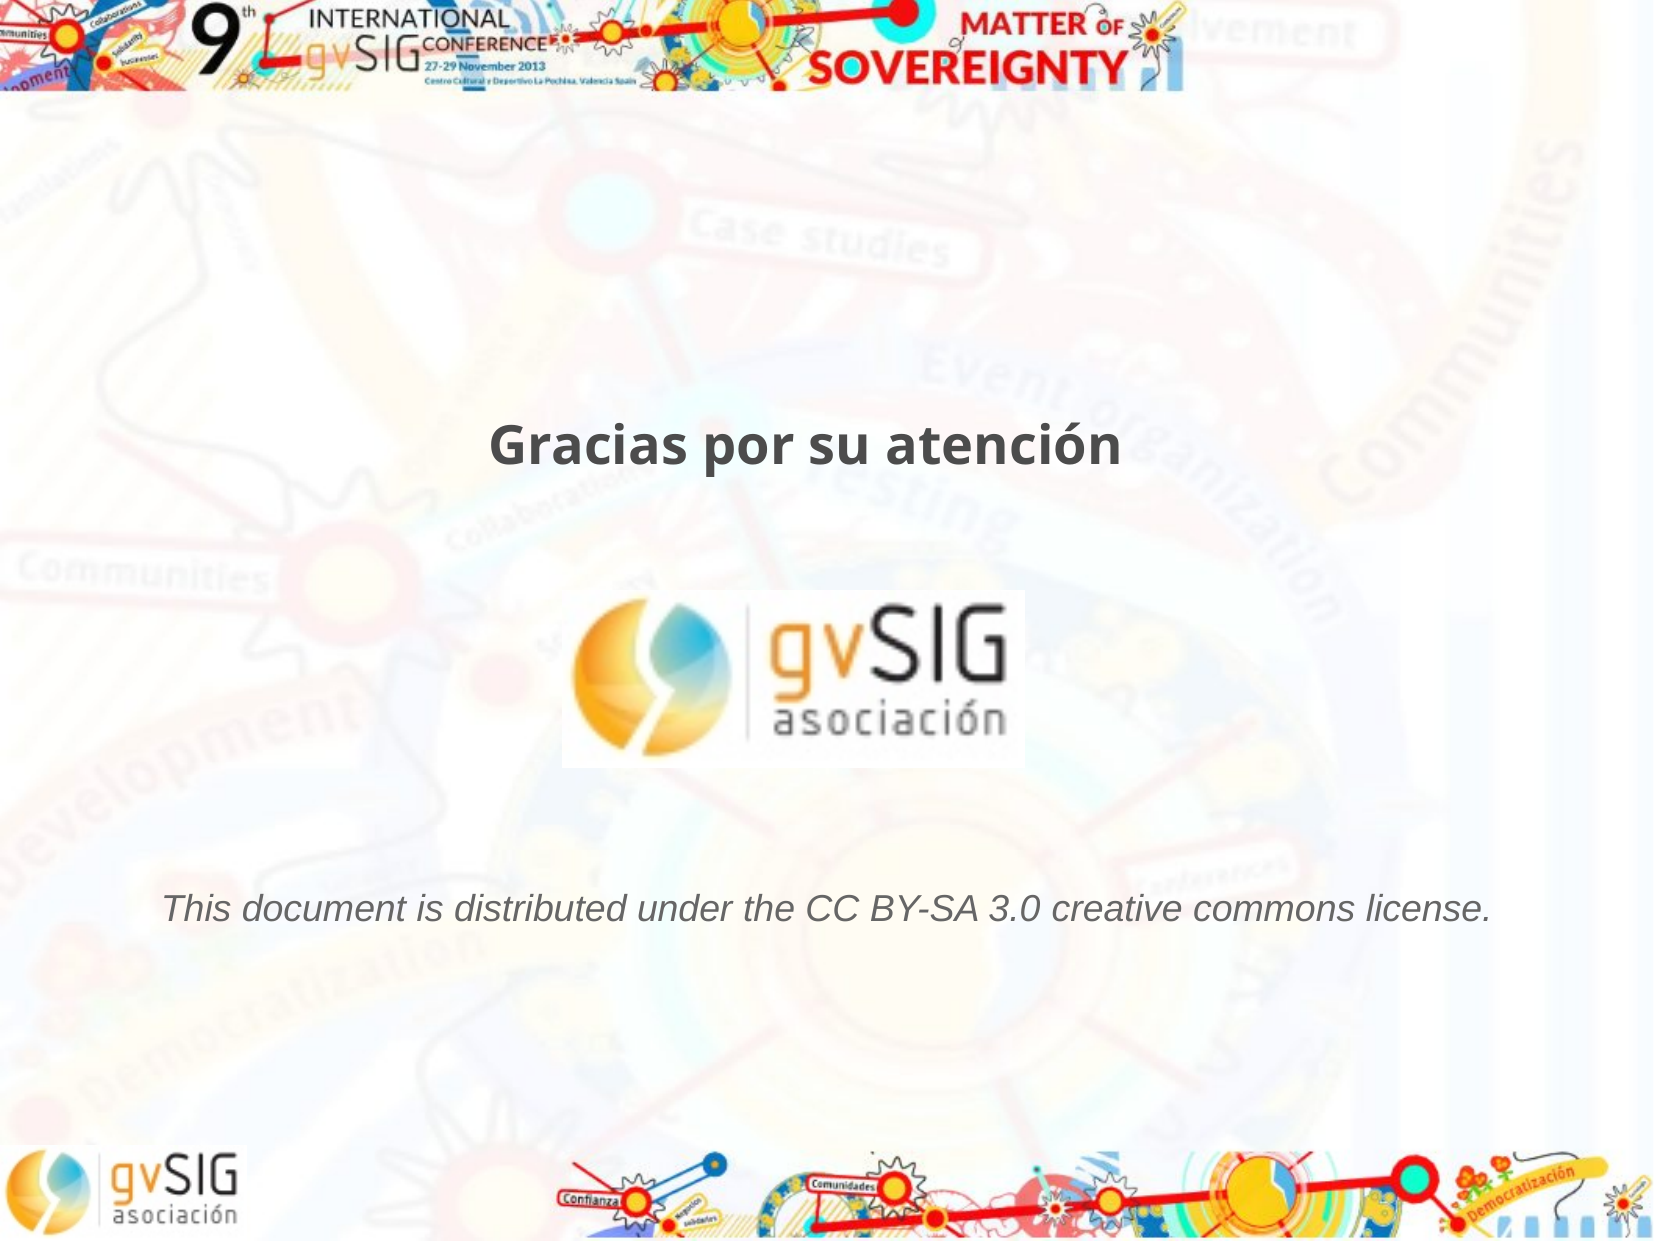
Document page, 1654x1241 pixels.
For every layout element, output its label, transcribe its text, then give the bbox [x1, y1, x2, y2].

text_box This document is distributed under the CC BY-SA 3.0 creative commons license. [59, 879, 1595, 937]
title Gracias por su atención [82, 408, 1530, 479]
picture [0, 0, 1654, 1241]
